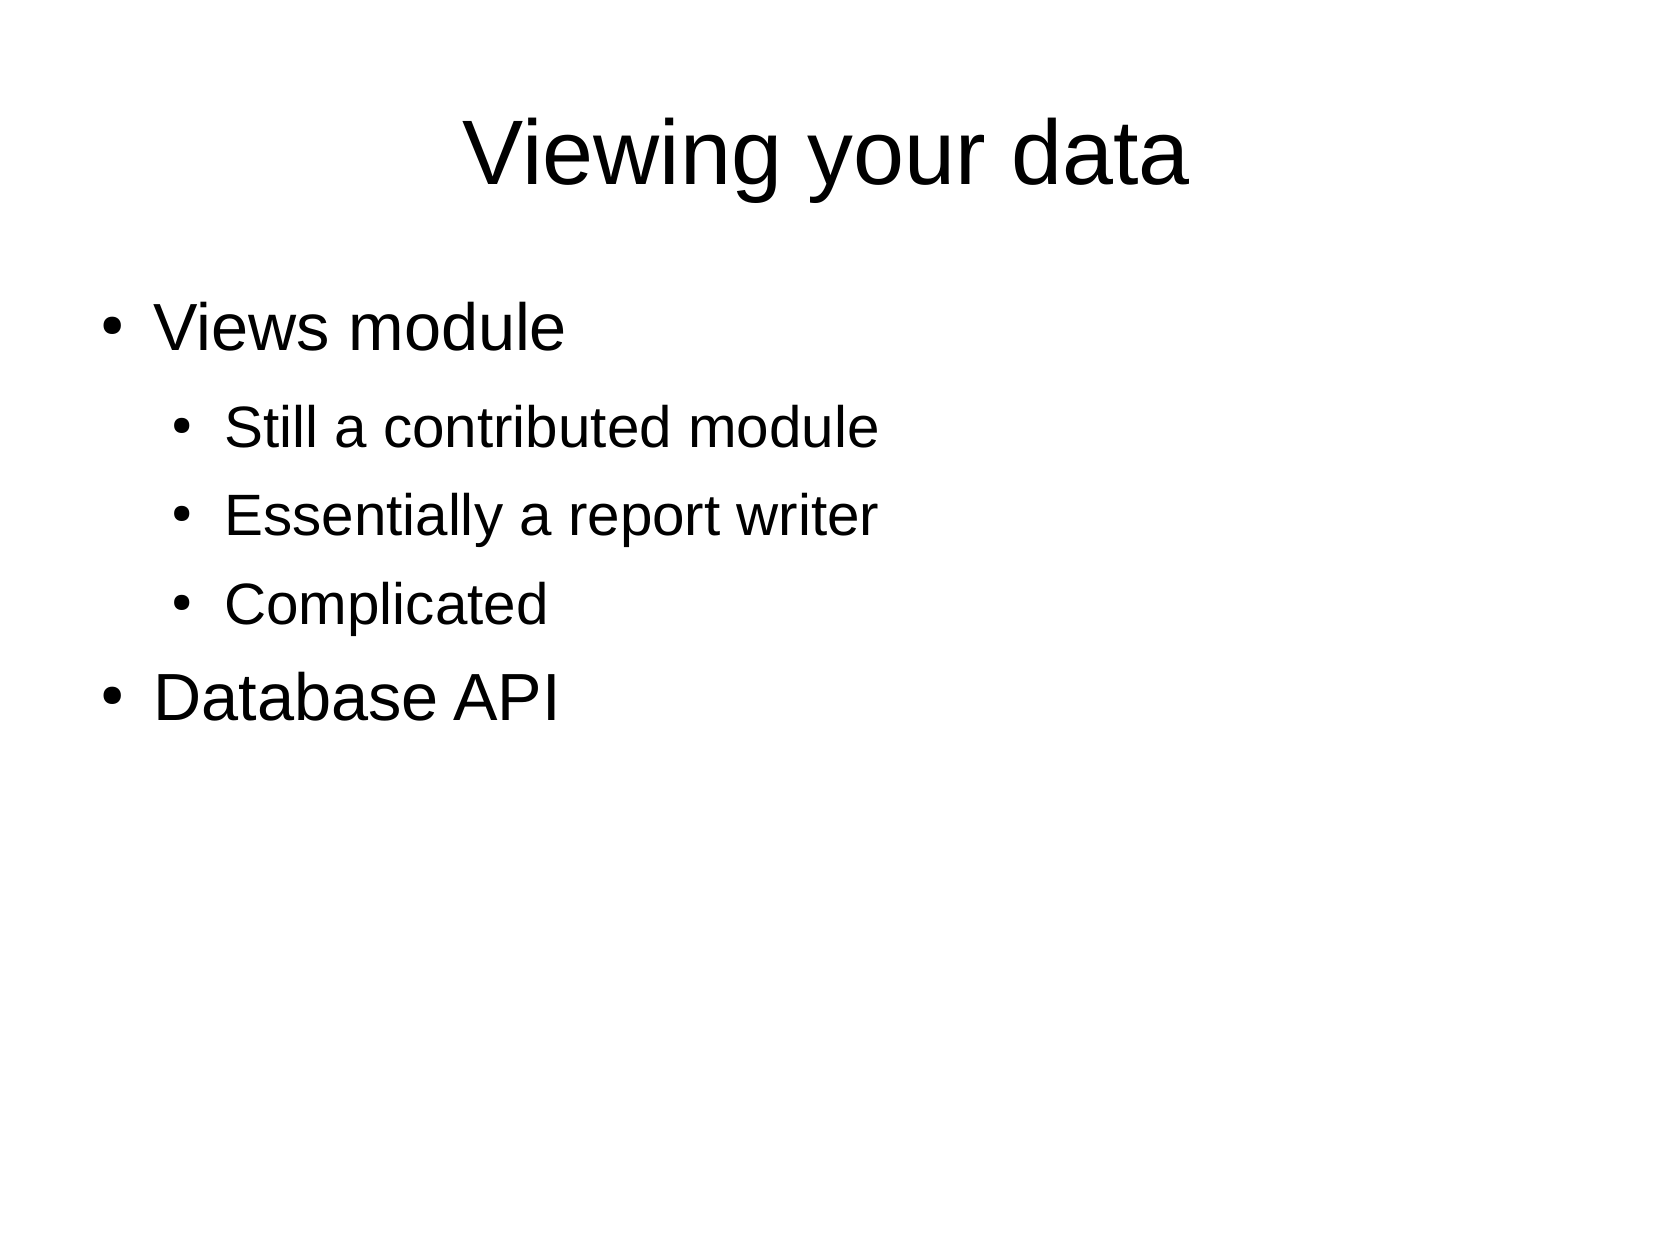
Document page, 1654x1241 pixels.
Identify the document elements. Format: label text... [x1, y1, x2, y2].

title Viewing your data [82, 49, 1571, 257]
list Views module Still a contributed module Essentially a report writer Complicated Database API [82, 290, 1571, 1109]
